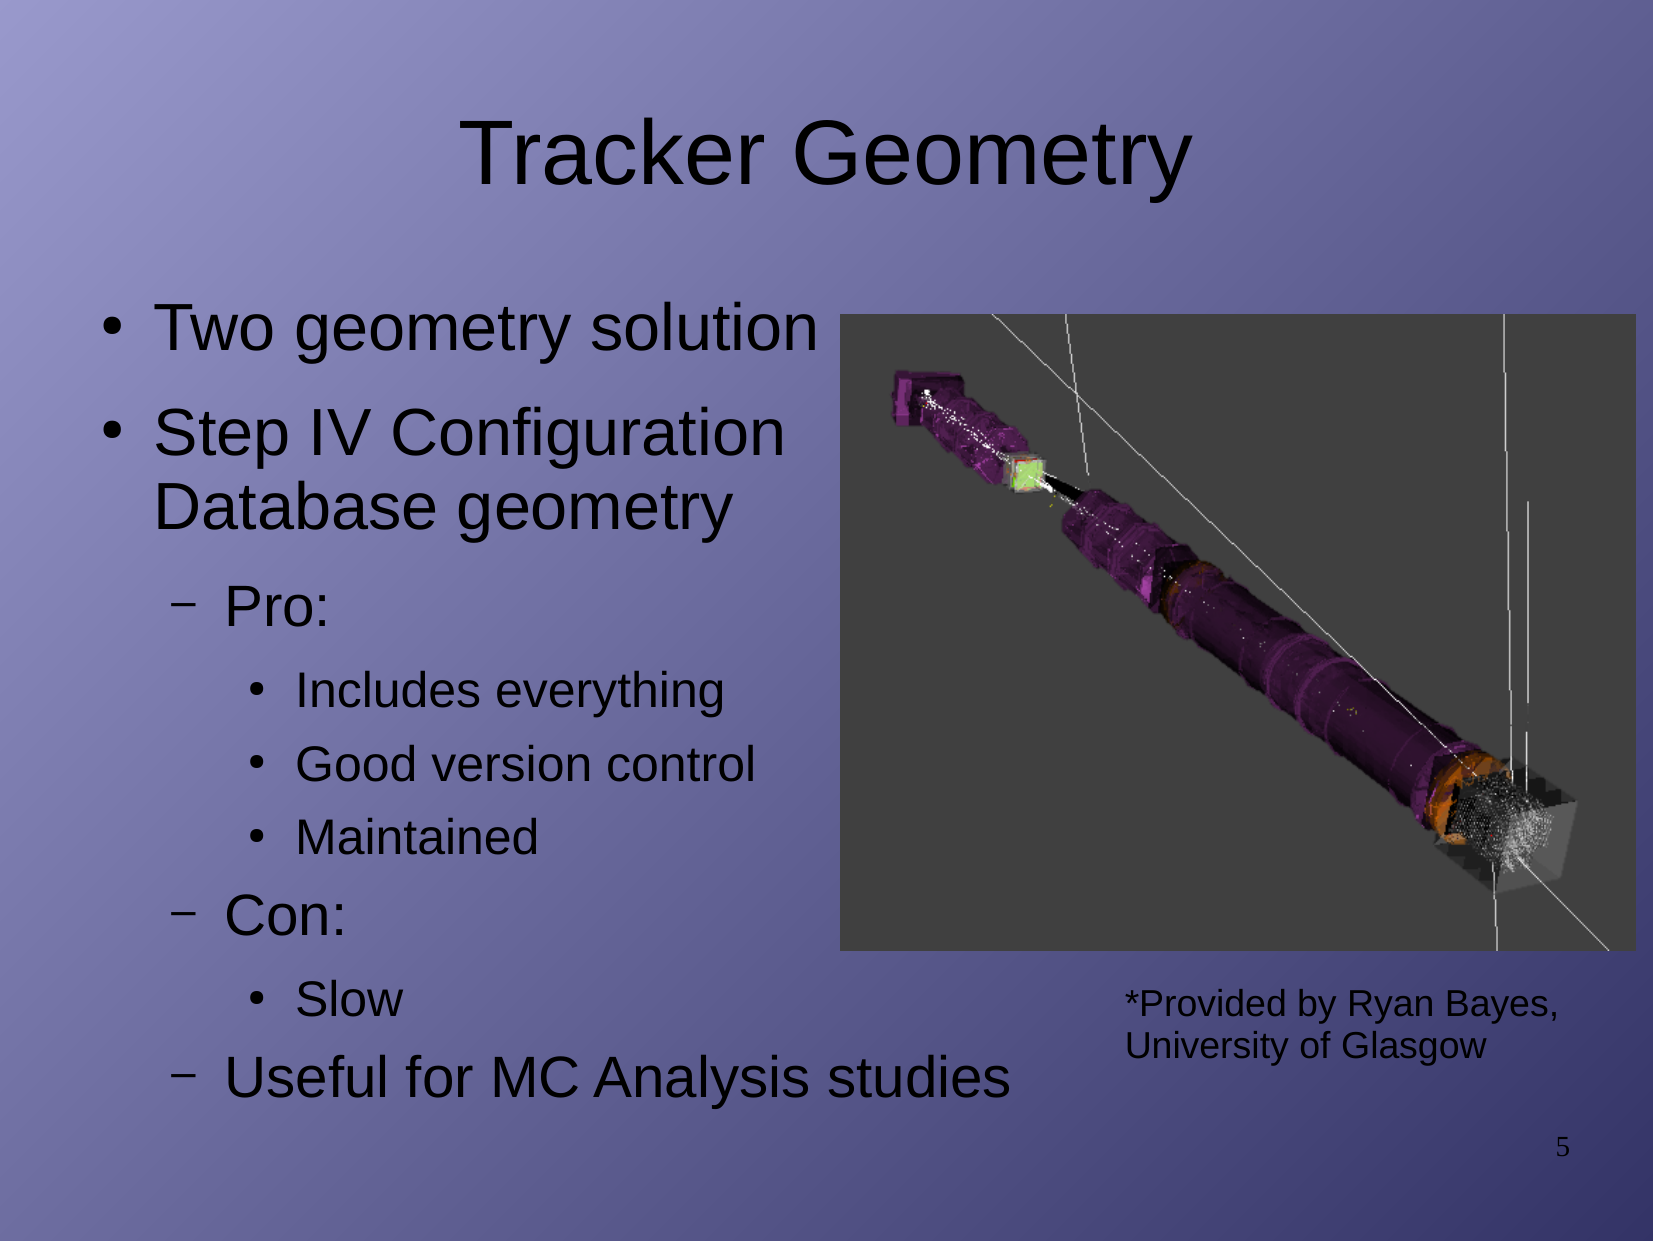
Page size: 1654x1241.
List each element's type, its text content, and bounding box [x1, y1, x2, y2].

title Tracker Geometry [82, 49, 1571, 257]
list Two geometry solution Step IV Configuration Database geometry Pro: Includes everything Good version control Maintained Con: Slow Useful for MC Analysis studies [82, 290, 1571, 1201]
text_box *Provided by Ryan Bayes, University of Glasgow [1110, 975, 1621, 1074]
picture [840, 314, 1636, 951]
